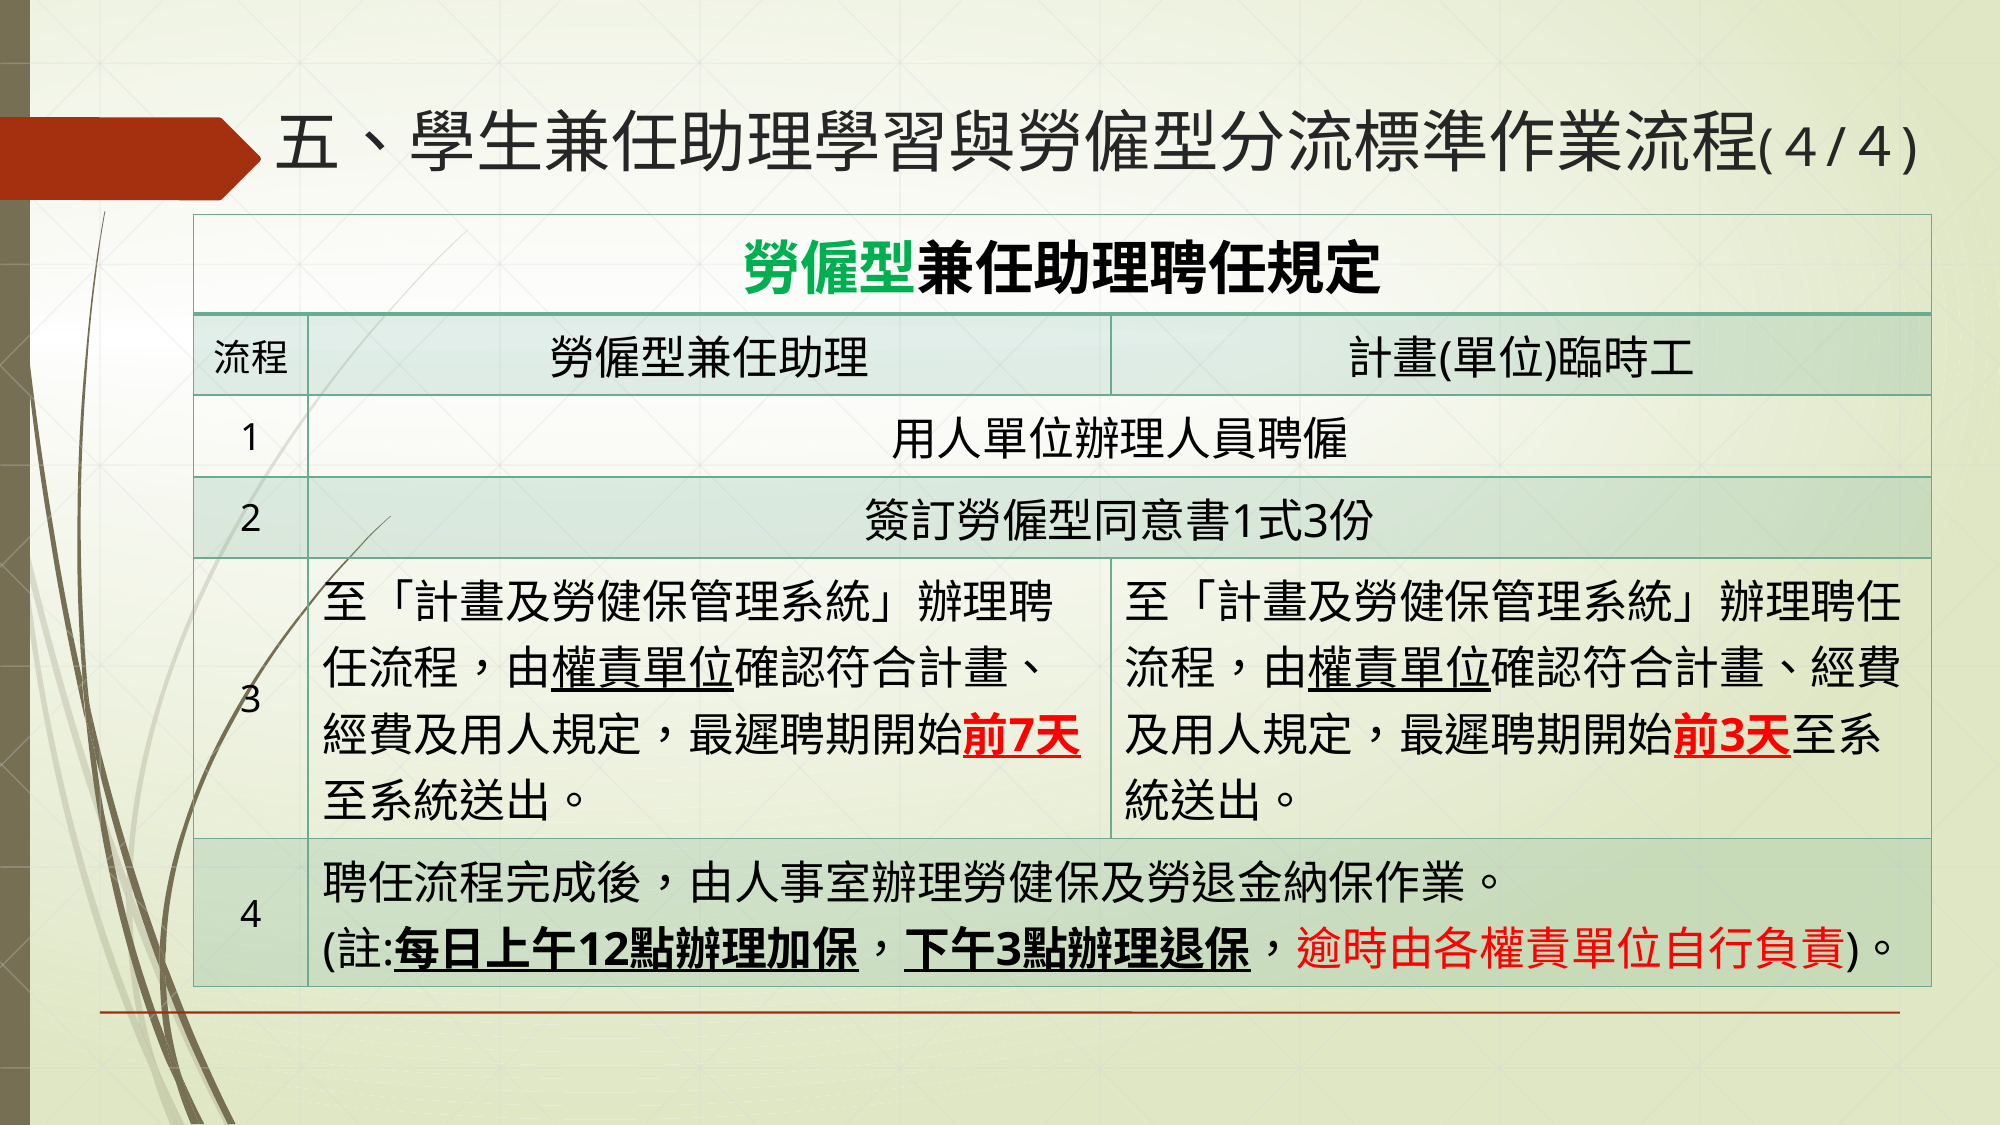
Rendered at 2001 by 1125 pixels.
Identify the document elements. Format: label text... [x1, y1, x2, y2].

table_cell 勞僱型兼任助理 [309, 316, 1110, 394]
table_cell 簽訂勞僱型同意書1式3份 [309, 478, 1931, 557]
table_cell 聘任流程完成後，由人事室辦理勞健保及勞退金納保作業。 (註:每日上午12點辦理加保，下午3點辦理退保，逾時由各權責單位自行負責)。 [309, 839, 1931, 986]
title 五、學生兼任助理學習與勞僱型分流標準作業流程(４/４) [258, 91, 1950, 196]
table_cell 4 [194, 839, 307, 986]
table_cell 計畫(單位)臨時工 [1112, 316, 1931, 394]
table_cell 用人單位辦理人員聘僱 [309, 396, 1931, 476]
table_cell 2 [194, 478, 307, 557]
table_cell 3 [194, 559, 307, 838]
table_cell 至「計畫及勞健保管理系統」辦理聘任流程，由權責單位確認符合計畫、經費及用人規定，最遲聘期開始前3天至系統送出。 [1112, 559, 1931, 838]
table_cell 流程 [194, 316, 307, 394]
table_header 勞僱型兼任助理聘任規定 [194, 215, 1931, 312]
table_cell 至「計畫及勞健保管理系統」辦理聘任流程，由權責單位確認符合計畫、經費及用人規定，最遲聘期開始前7天至系統送出。 [309, 559, 1110, 838]
table_cell 1 [194, 396, 307, 476]
